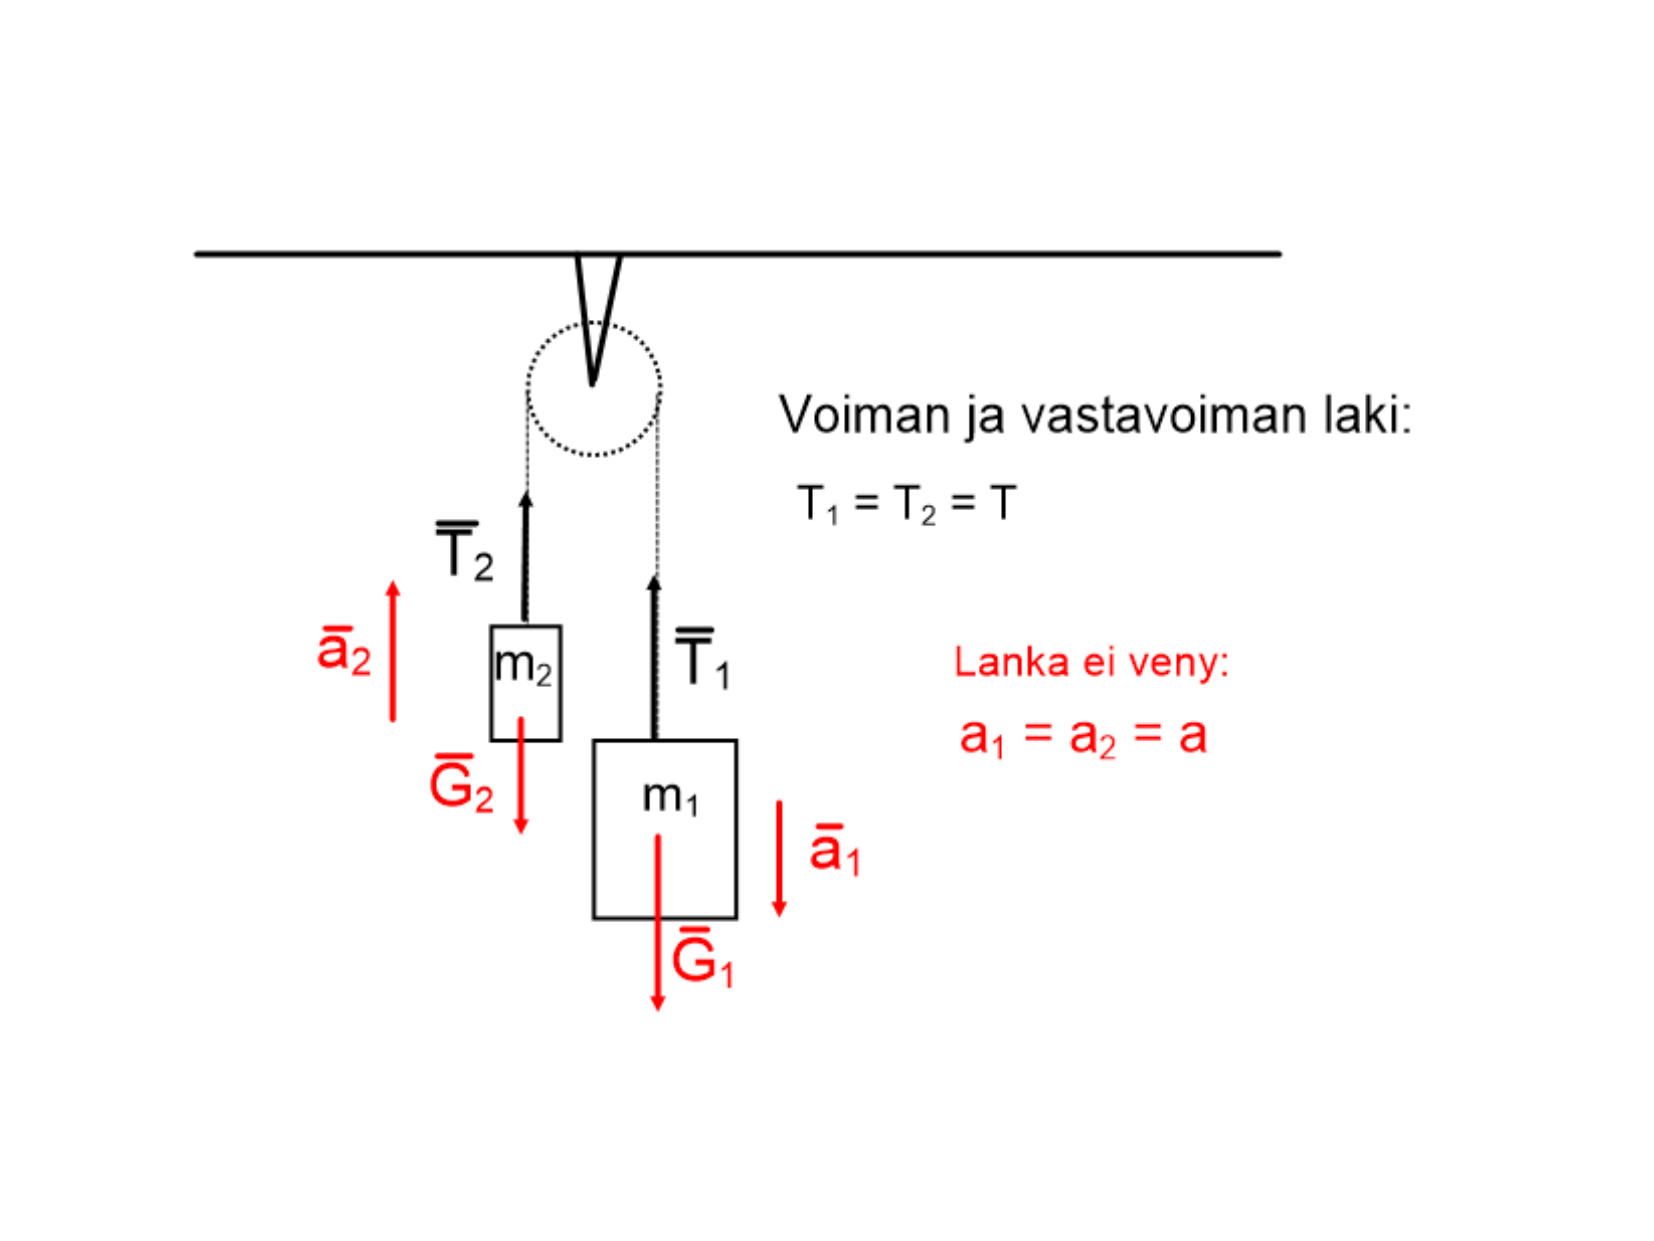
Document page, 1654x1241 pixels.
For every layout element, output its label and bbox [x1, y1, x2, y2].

picture [139, 136, 1485, 1087]
